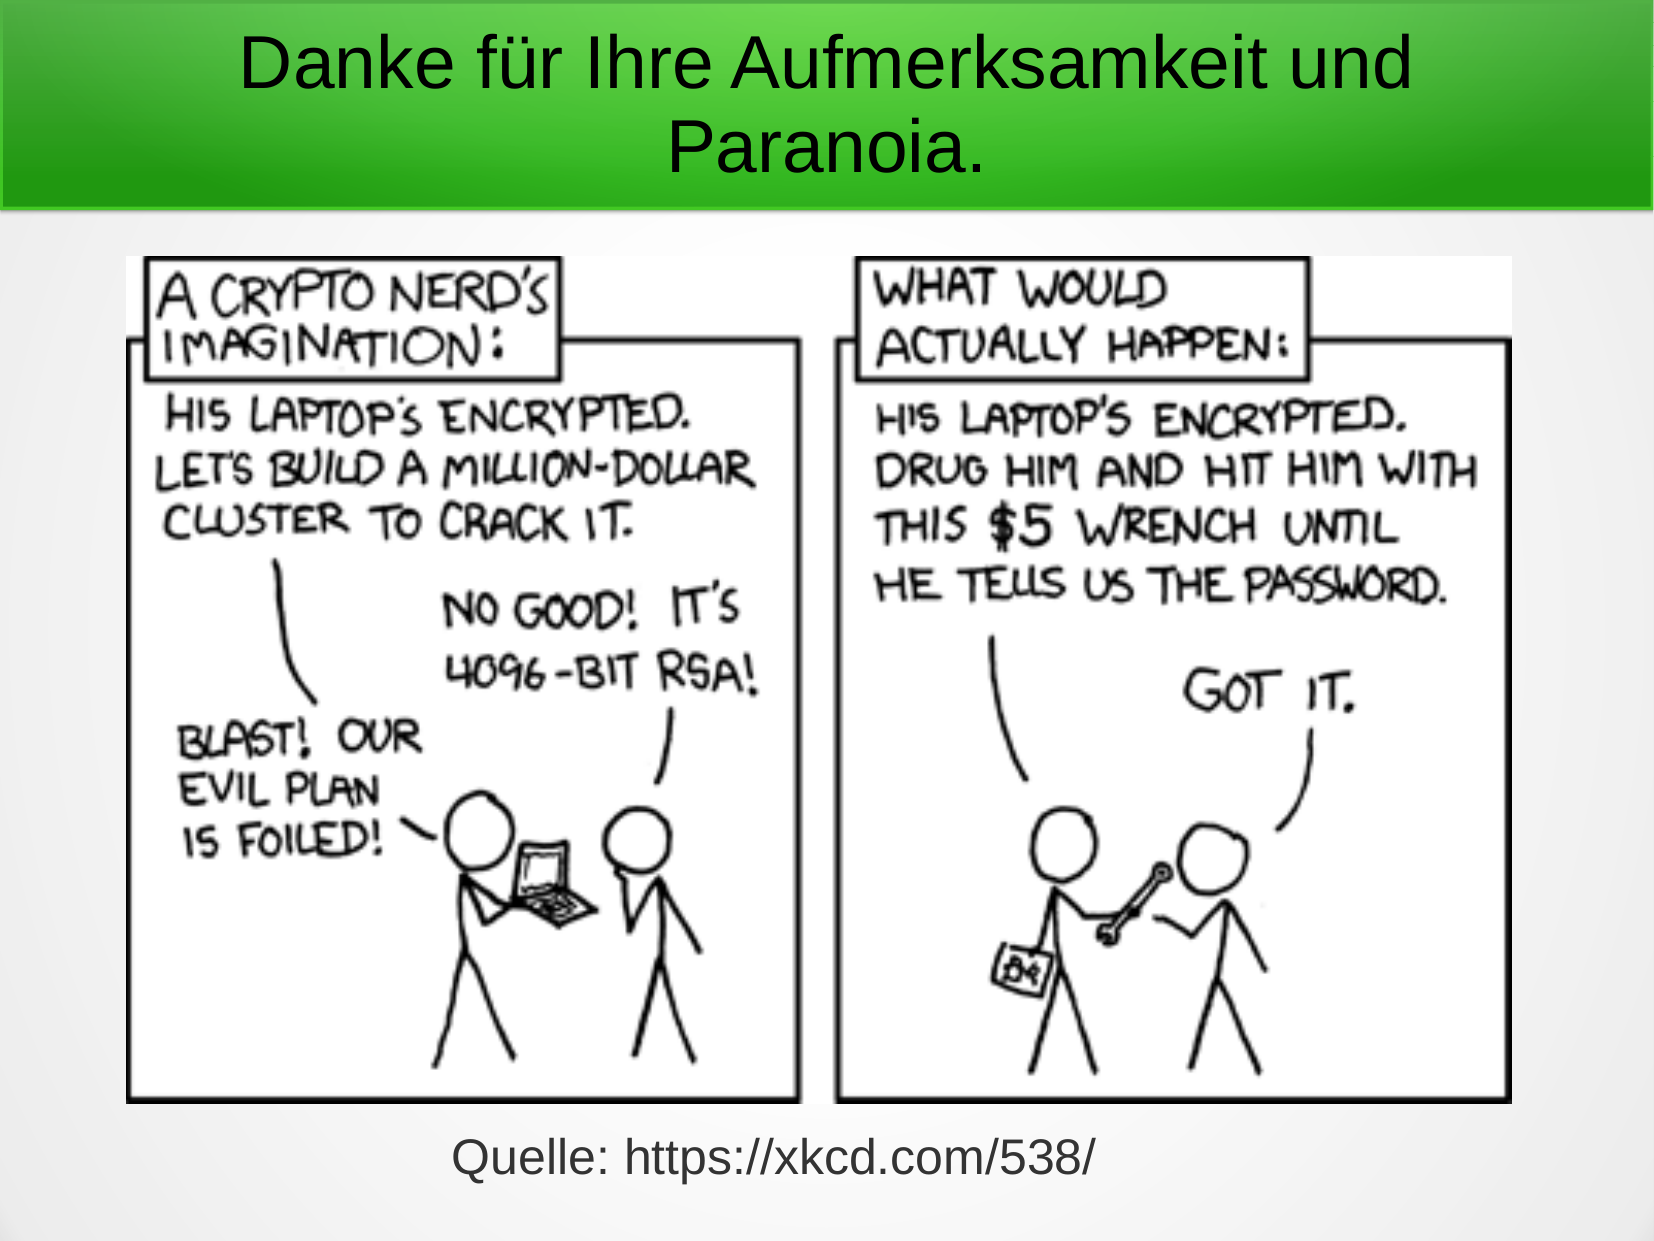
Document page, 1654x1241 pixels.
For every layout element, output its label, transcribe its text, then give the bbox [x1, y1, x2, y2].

text_box Quelle: https://xkcd.com/538/ [437, 1122, 1170, 1193]
title Danke für Ihre Aufmerksamkeit und Paranoia. [82, 20, 1571, 189]
picture [126, 256, 1512, 1104]
